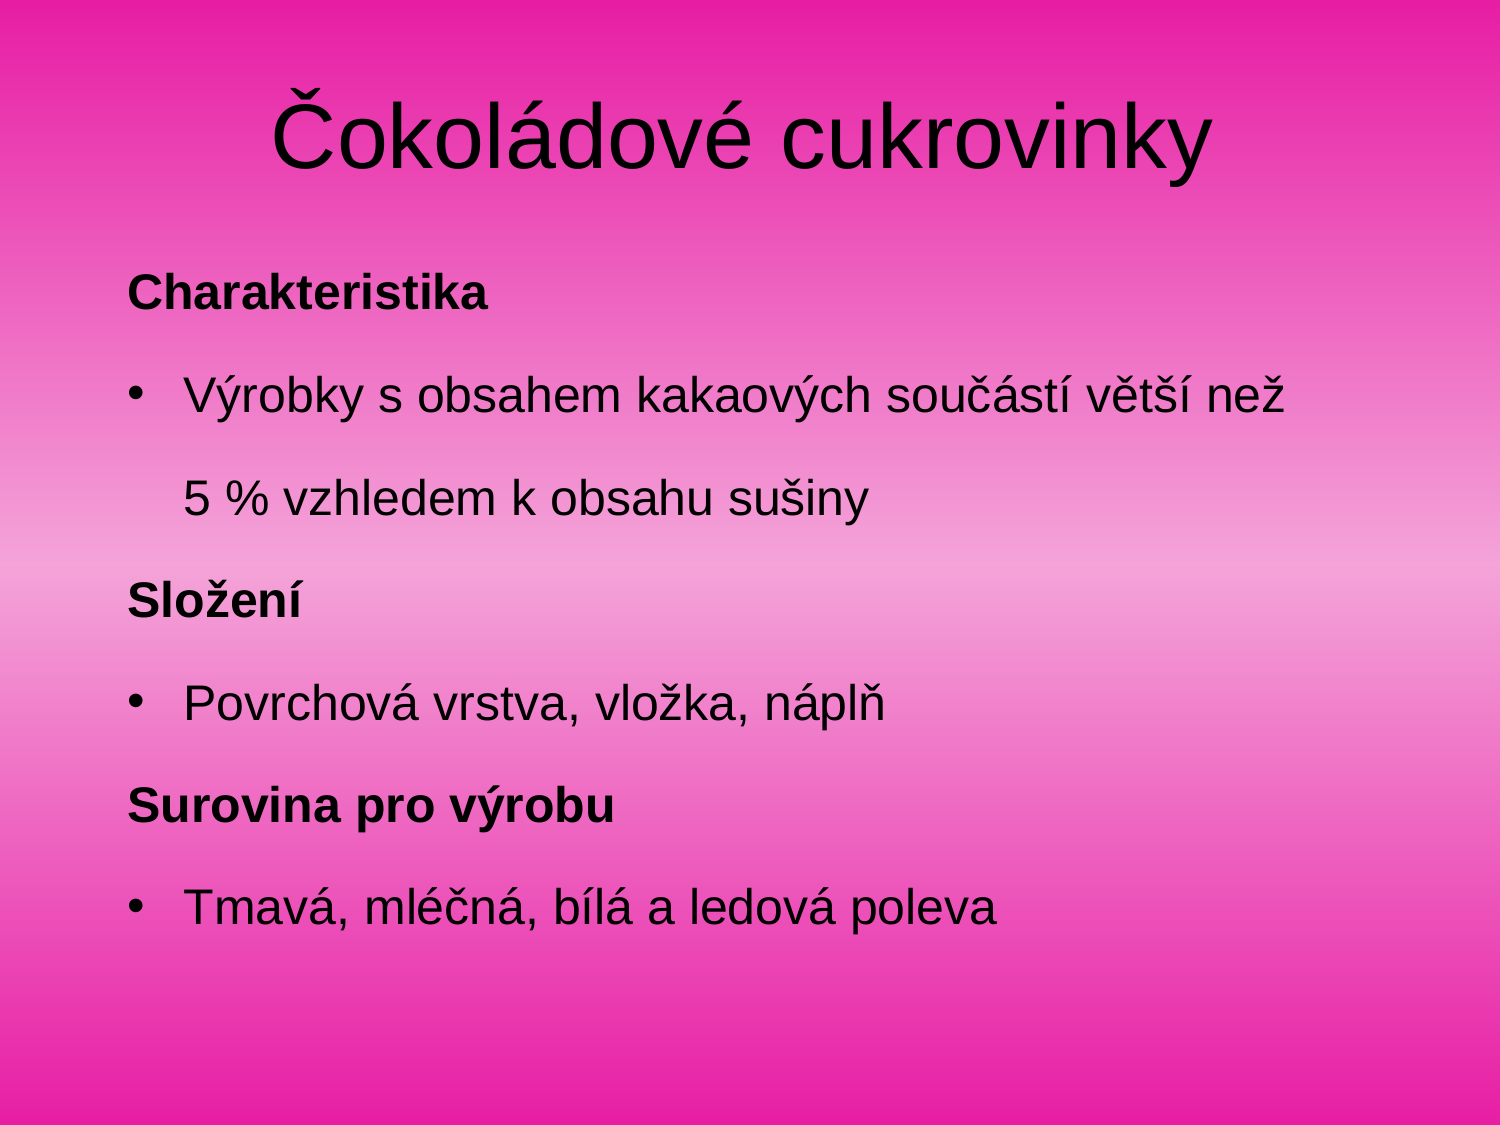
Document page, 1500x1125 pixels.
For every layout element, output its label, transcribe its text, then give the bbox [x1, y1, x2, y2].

title Čokoládové cukrovinky [105, 58, 1381, 206]
list Charakteristika Výrobky s obsahem kakaových součástí větší než 5 % vzhledem k obsahu sušiny Složení Povrchová vrstva, vložka, náplň Surovina pro výrobu Tmavá, mléčná, bílá a ledová poleva [112, 222, 1388, 1000]
